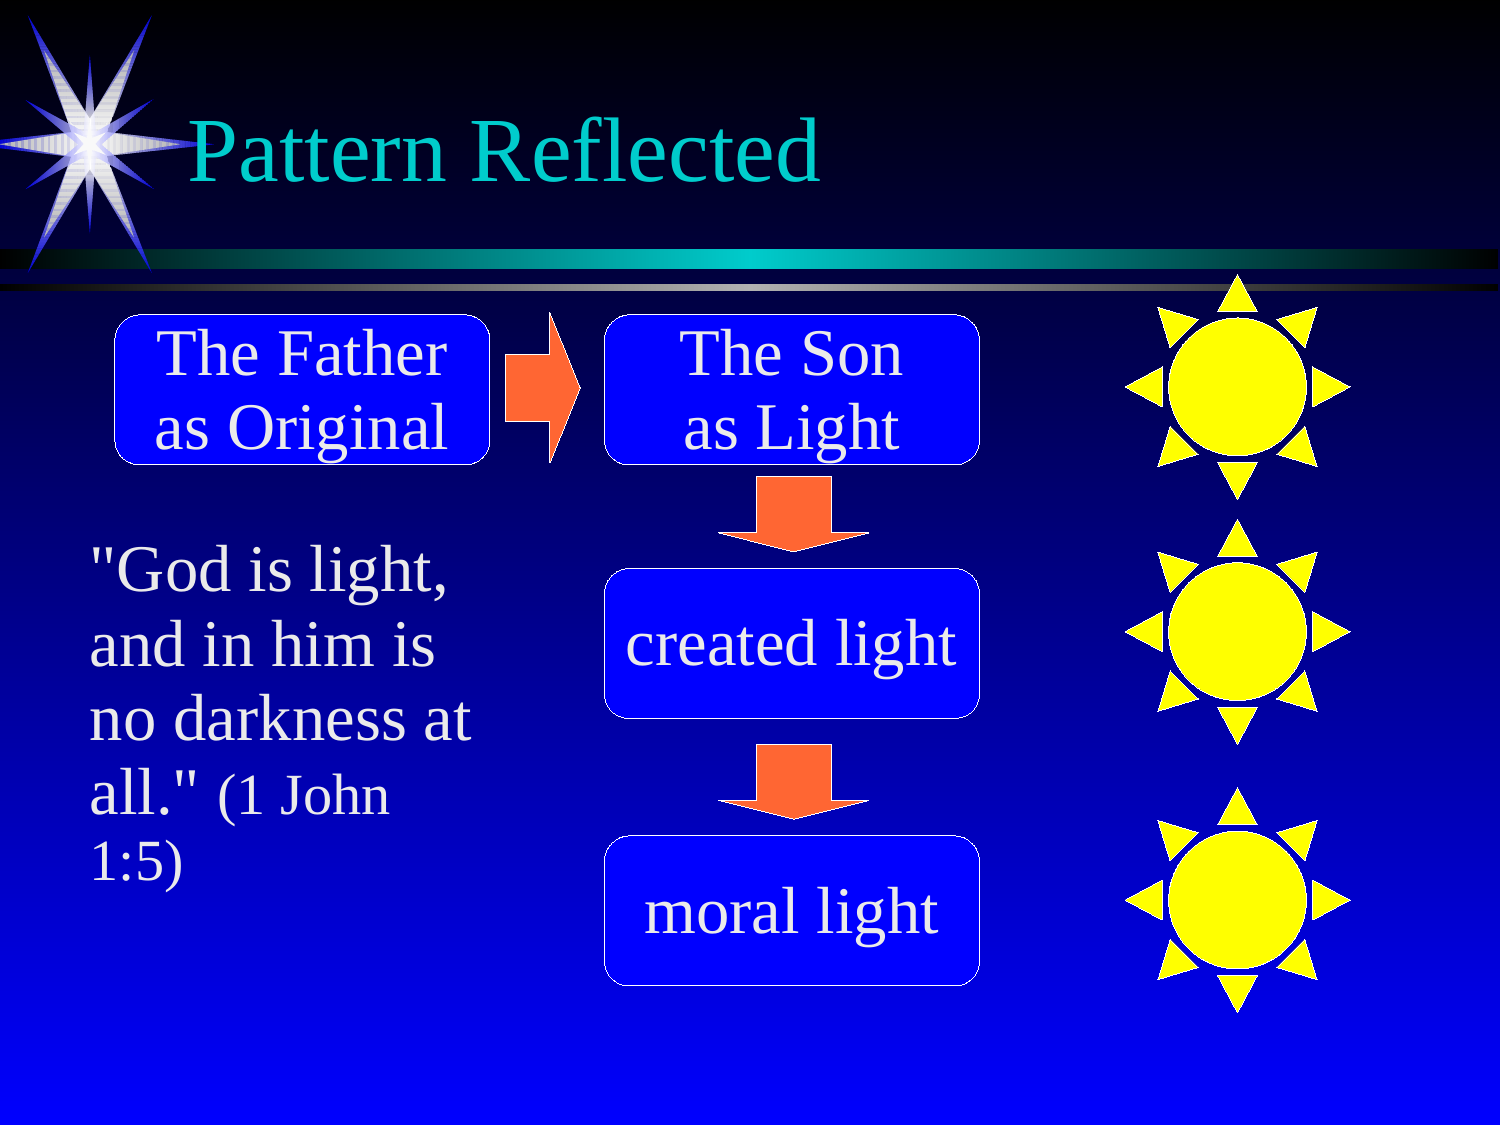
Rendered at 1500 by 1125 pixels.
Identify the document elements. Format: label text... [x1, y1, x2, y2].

text_box [1217, 519, 1258, 557]
text_box [505, 312, 581, 463]
text_box [1276, 820, 1318, 861]
text_box The Father as Original [114, 314, 490, 465]
text_box [1168, 831, 1307, 969]
text_box moral light [604, 835, 980, 986]
title Pattern Reflected [187, 63, 1463, 237]
text_box [1125, 366, 1163, 407]
text_box [1276, 552, 1318, 593]
text_box [1276, 670, 1318, 712]
text_box [1157, 670, 1199, 712]
text_box [718, 744, 869, 820]
text_box [1276, 307, 1318, 348]
text_box [1217, 462, 1258, 500]
text_box [718, 476, 869, 552]
text_box [1217, 975, 1258, 1013]
text_box [1276, 426, 1318, 467]
text_box [1217, 274, 1258, 312]
text_box [1125, 880, 1163, 920]
text_box [1168, 317, 1307, 456]
text_box [1312, 880, 1351, 920]
text_box [1312, 366, 1351, 407]
text_box The Son as Light [604, 314, 980, 465]
text_box [1312, 611, 1351, 652]
text_box [1157, 426, 1199, 467]
text_box [1157, 552, 1199, 593]
text_box [1157, 820, 1199, 861]
text_box created light [604, 568, 980, 719]
text_box "God is light, and in him is no darkness at all." (1 John 1:5) [75, 525, 488, 901]
text_box [1217, 787, 1258, 825]
text_box [1157, 939, 1199, 980]
text_box [1276, 939, 1318, 980]
text_box [1168, 562, 1307, 701]
text_box [1125, 611, 1163, 652]
text_box [1157, 307, 1199, 348]
text_box [1217, 707, 1258, 745]
